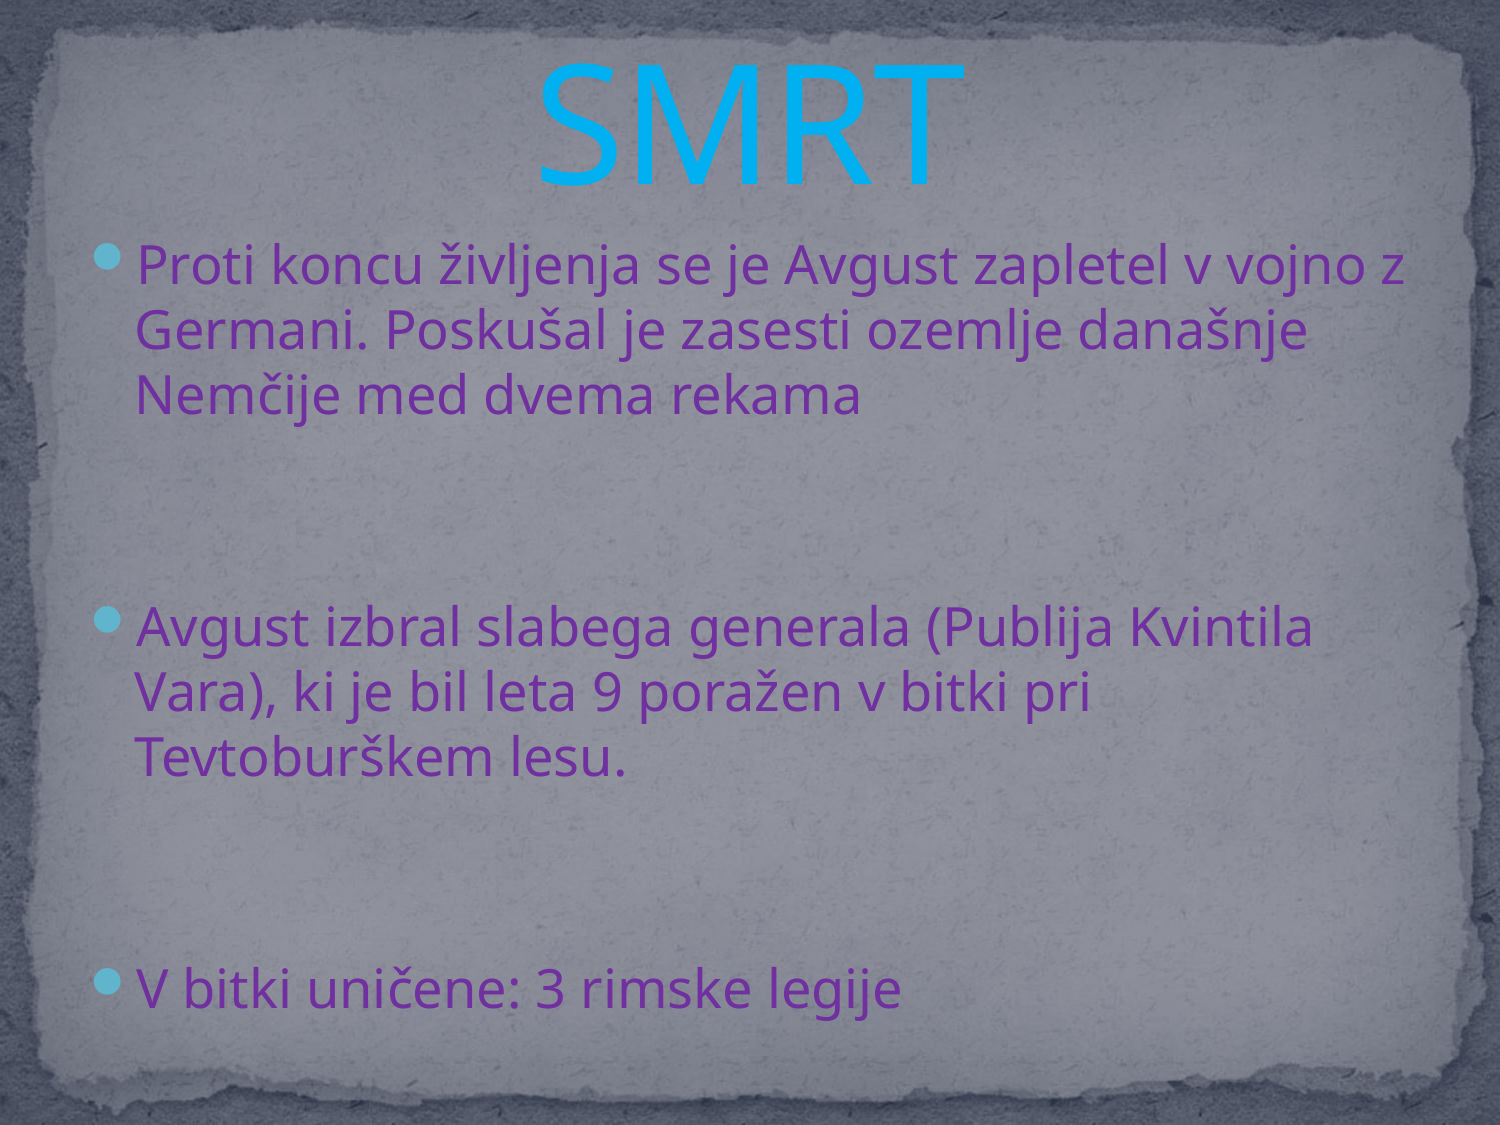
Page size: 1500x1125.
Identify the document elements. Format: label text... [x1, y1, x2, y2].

list Proti koncu življenja se je Avgust zapletel v vojno z Germani. Poskušal je zasesti ozemlje današnje Nemčije med dvema rekama Avgust izbral slabega generala (Publija Kvintila Vara), ki je bil leta 9 poražen v bitki pri Tevtoburškem lesu. V bitki uničene: 3 rimske legije [75, 225, 1425, 1067]
title SMRT [75, 24, 1425, 225]
picture [0, 0, 1500, 1125]
